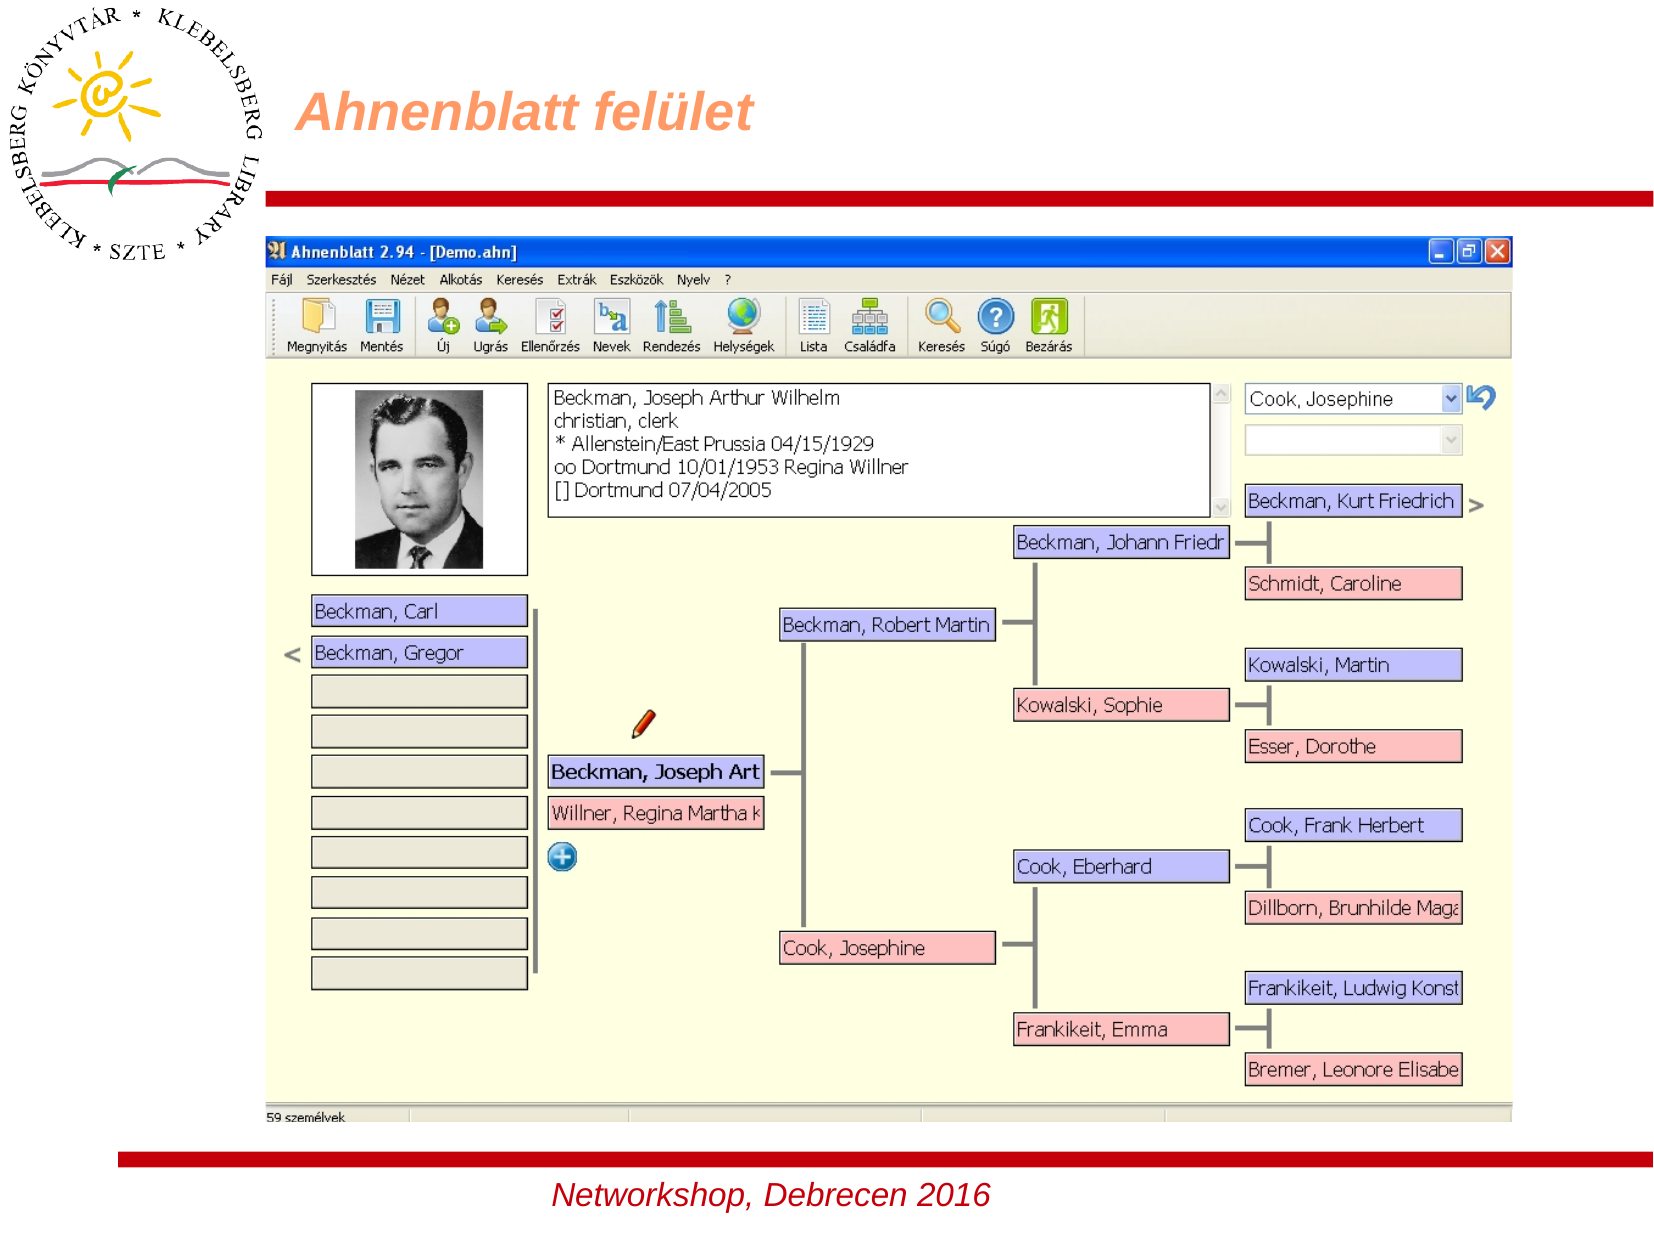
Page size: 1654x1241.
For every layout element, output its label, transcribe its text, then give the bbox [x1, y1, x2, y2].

picture [0, 0, 1513, 1122]
title Ahnenblatt felület [295, 46, 1534, 178]
